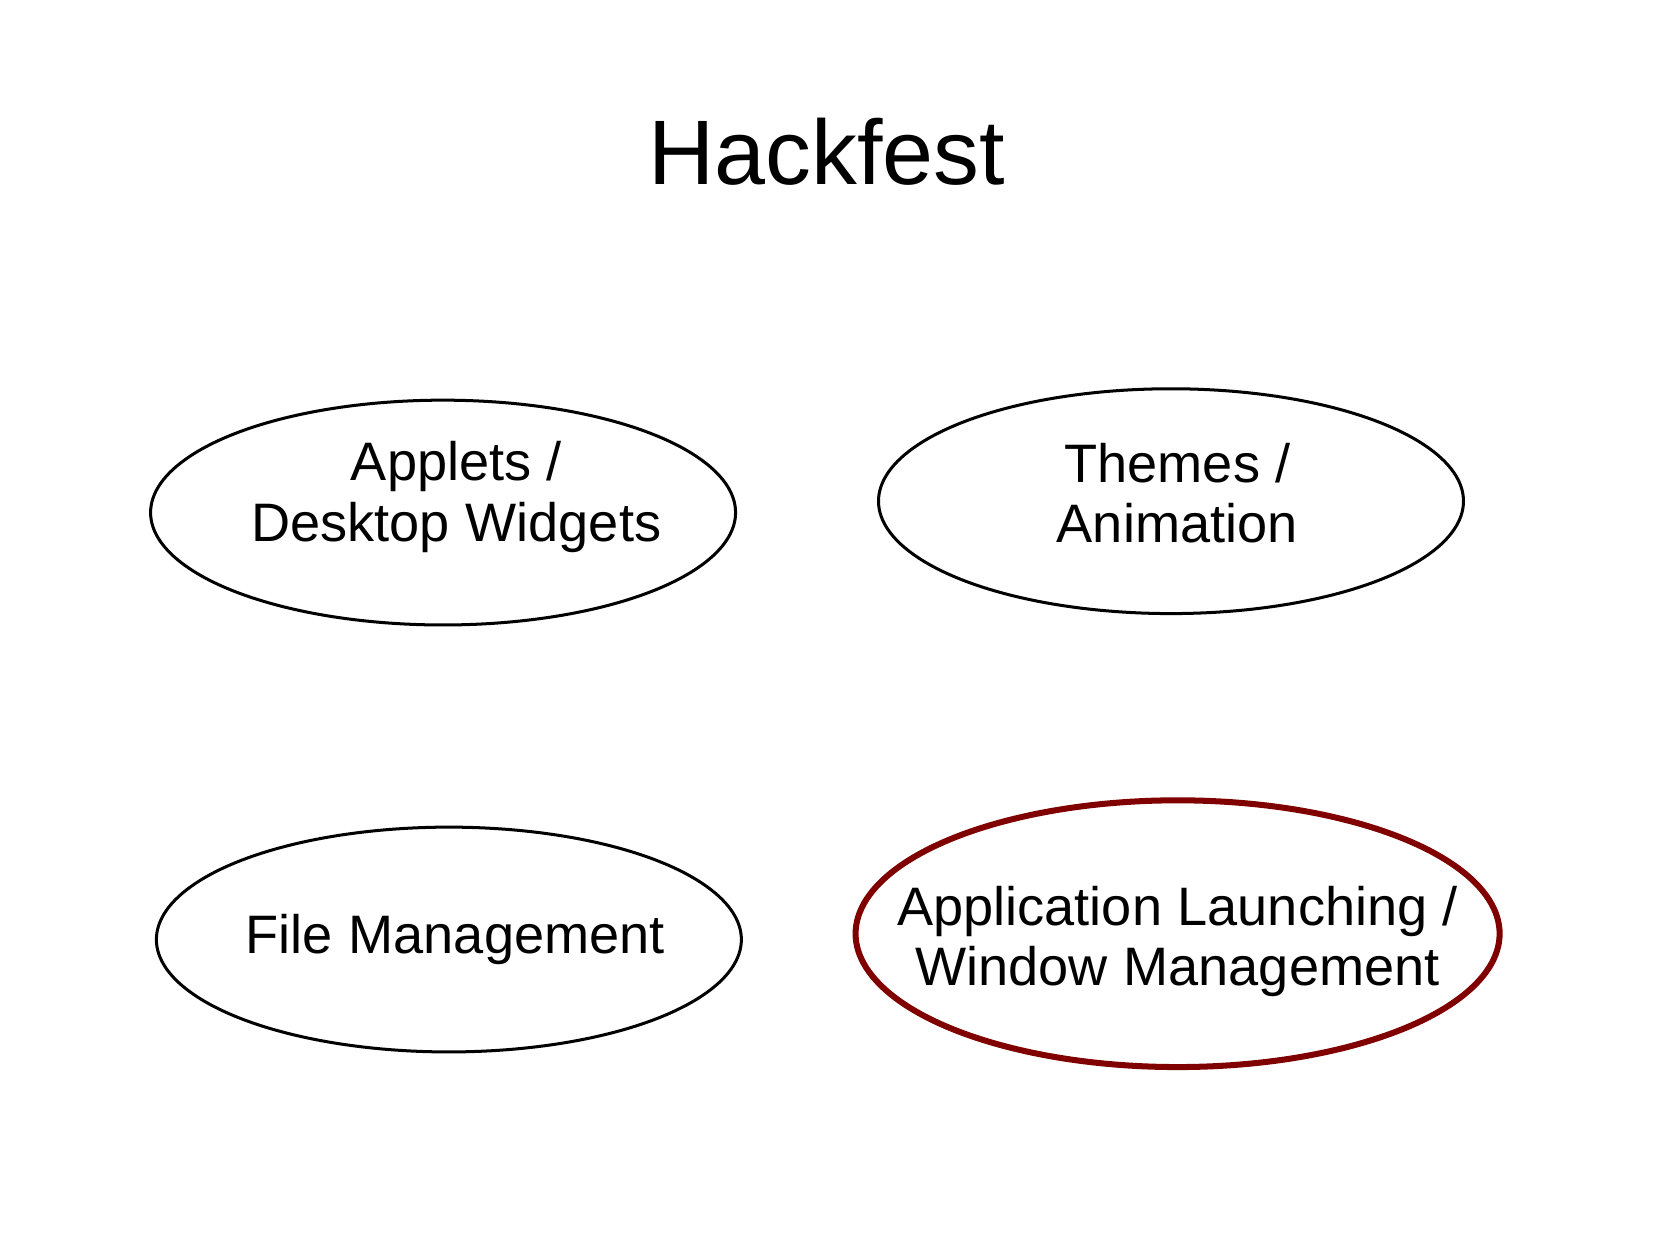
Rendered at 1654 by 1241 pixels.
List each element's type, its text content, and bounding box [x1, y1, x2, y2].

text_box Applets / Desktop Widgets [236, 424, 676, 560]
text_box Application Launching / Window Management [882, 868, 1473, 1005]
title Hackfest [82, 49, 1571, 257]
text_box File Management [231, 897, 681, 973]
text_box Themes / Animation [1041, 425, 1314, 562]
